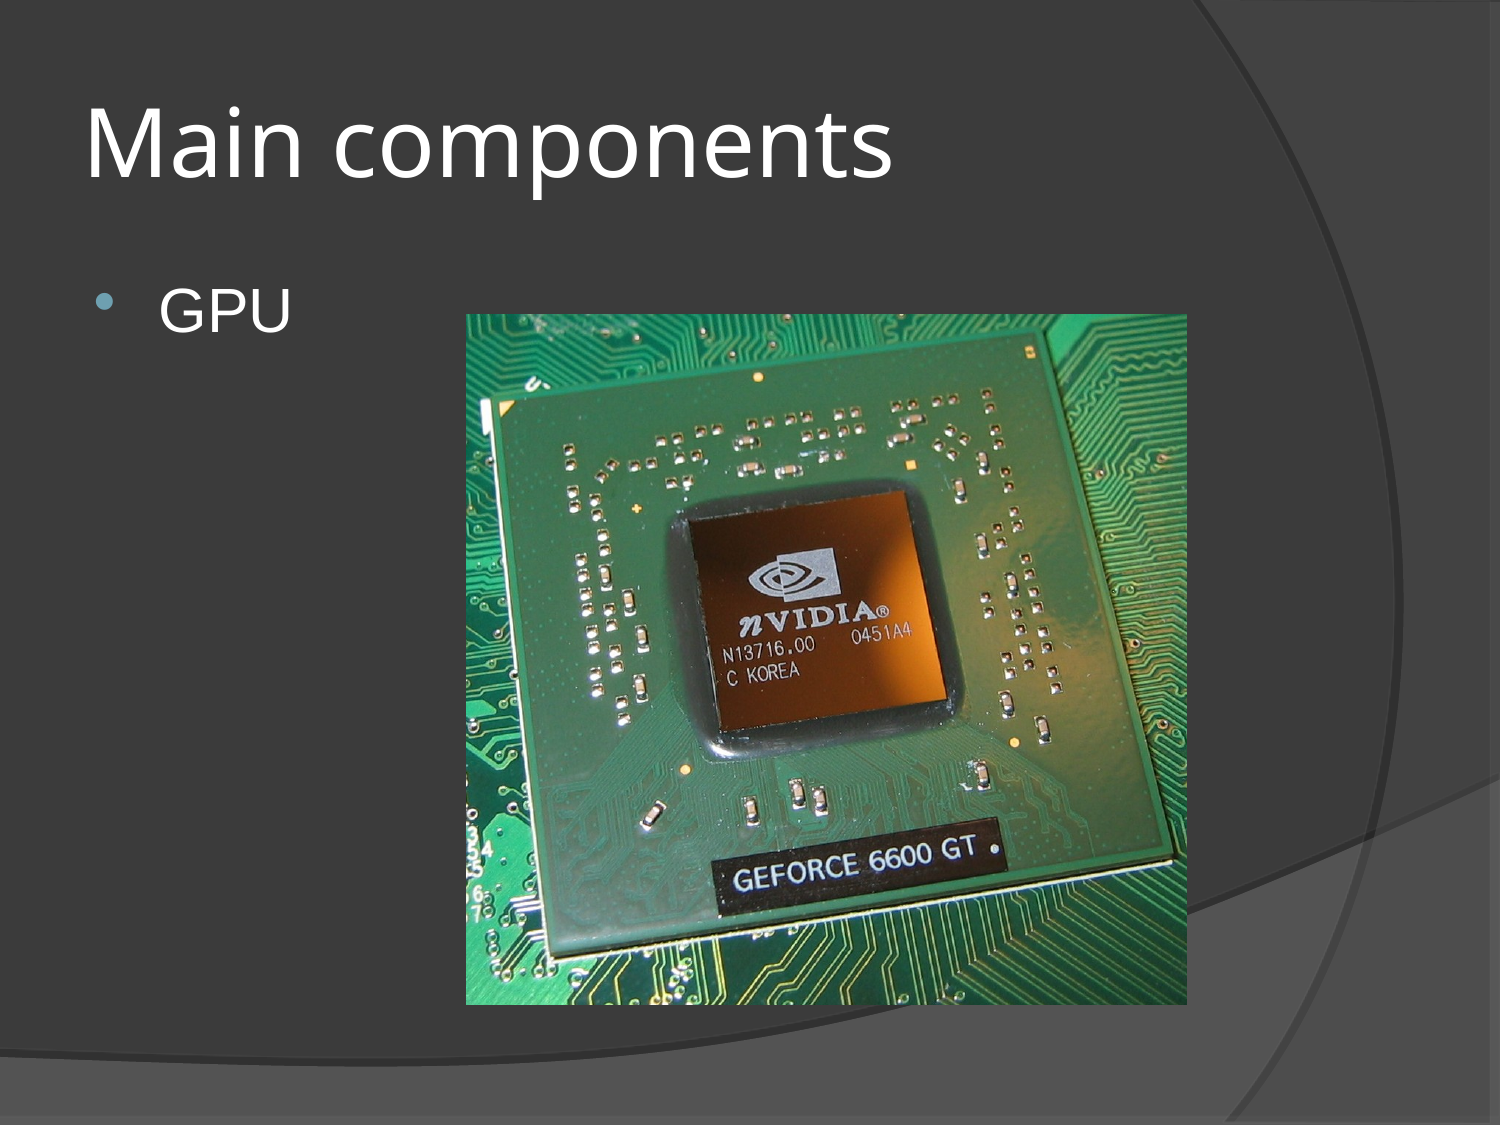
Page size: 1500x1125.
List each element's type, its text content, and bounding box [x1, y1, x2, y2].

title Main components [75, 45, 1300, 233]
picture [466, 314, 1187, 1005]
list GPU [75, 262, 1300, 1005]
